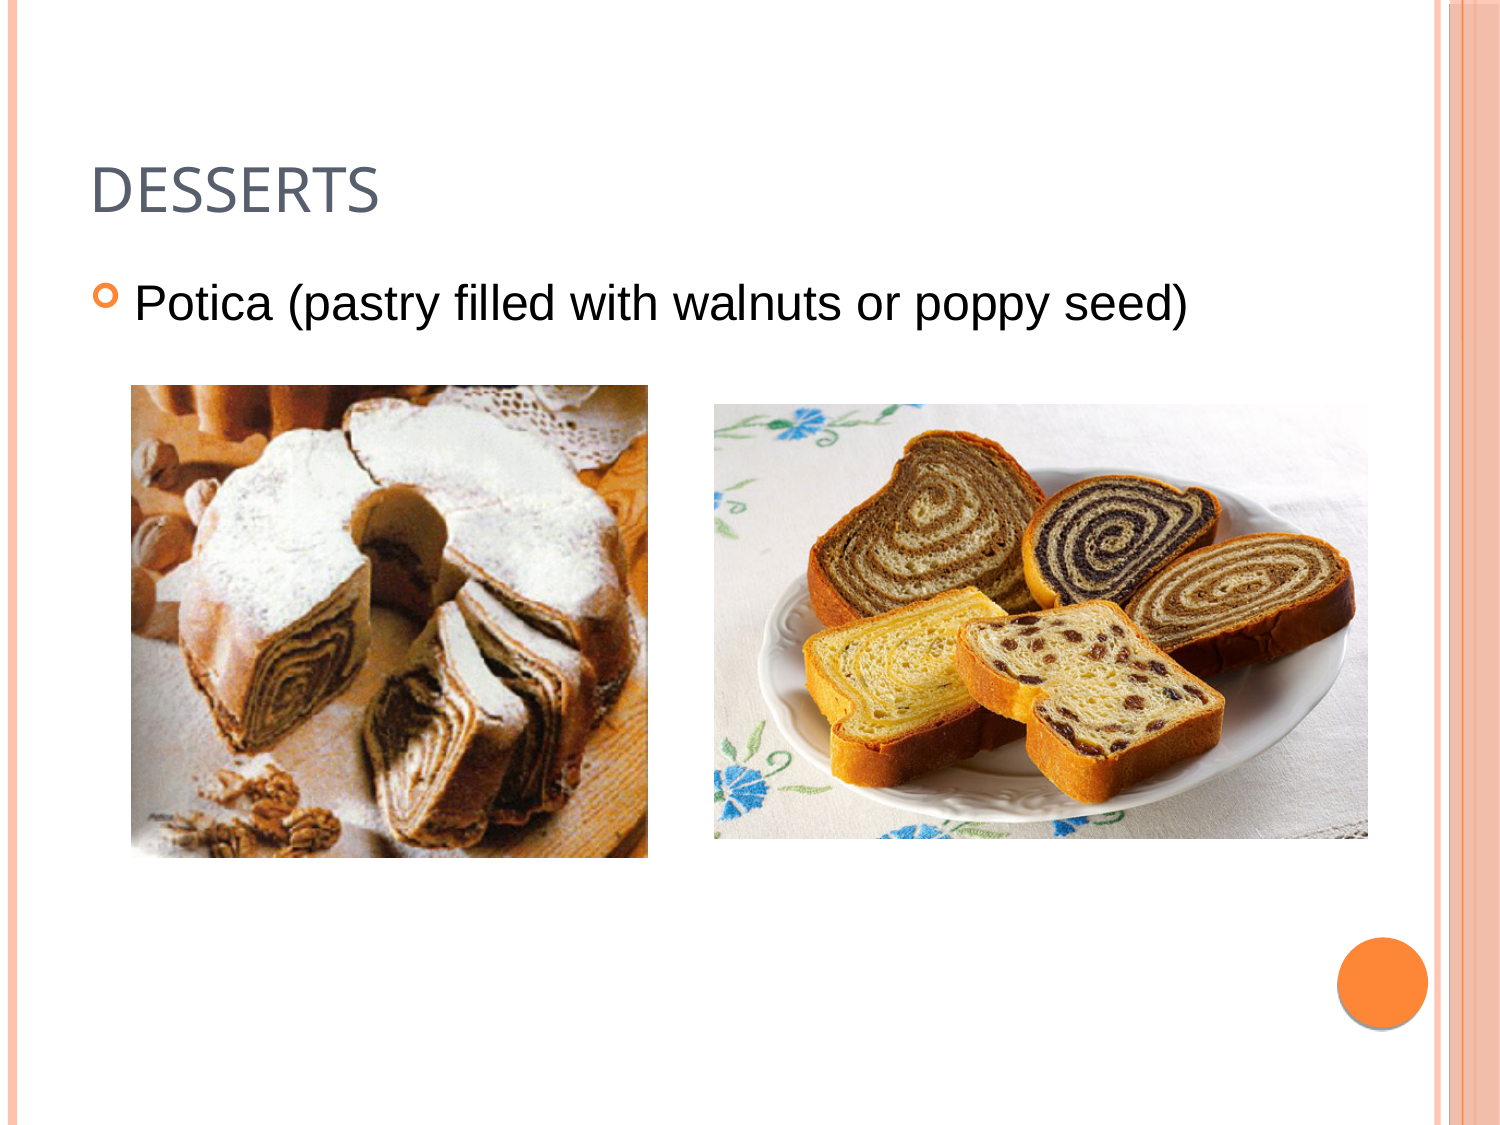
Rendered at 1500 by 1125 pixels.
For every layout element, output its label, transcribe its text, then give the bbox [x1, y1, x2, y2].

picture [714, 404, 1368, 839]
title DESSERTS [75, 45, 1300, 233]
picture [131, 385, 648, 858]
list Potica (pastry filled with walnuts or poppy seed) [75, 262, 1300, 1062]
